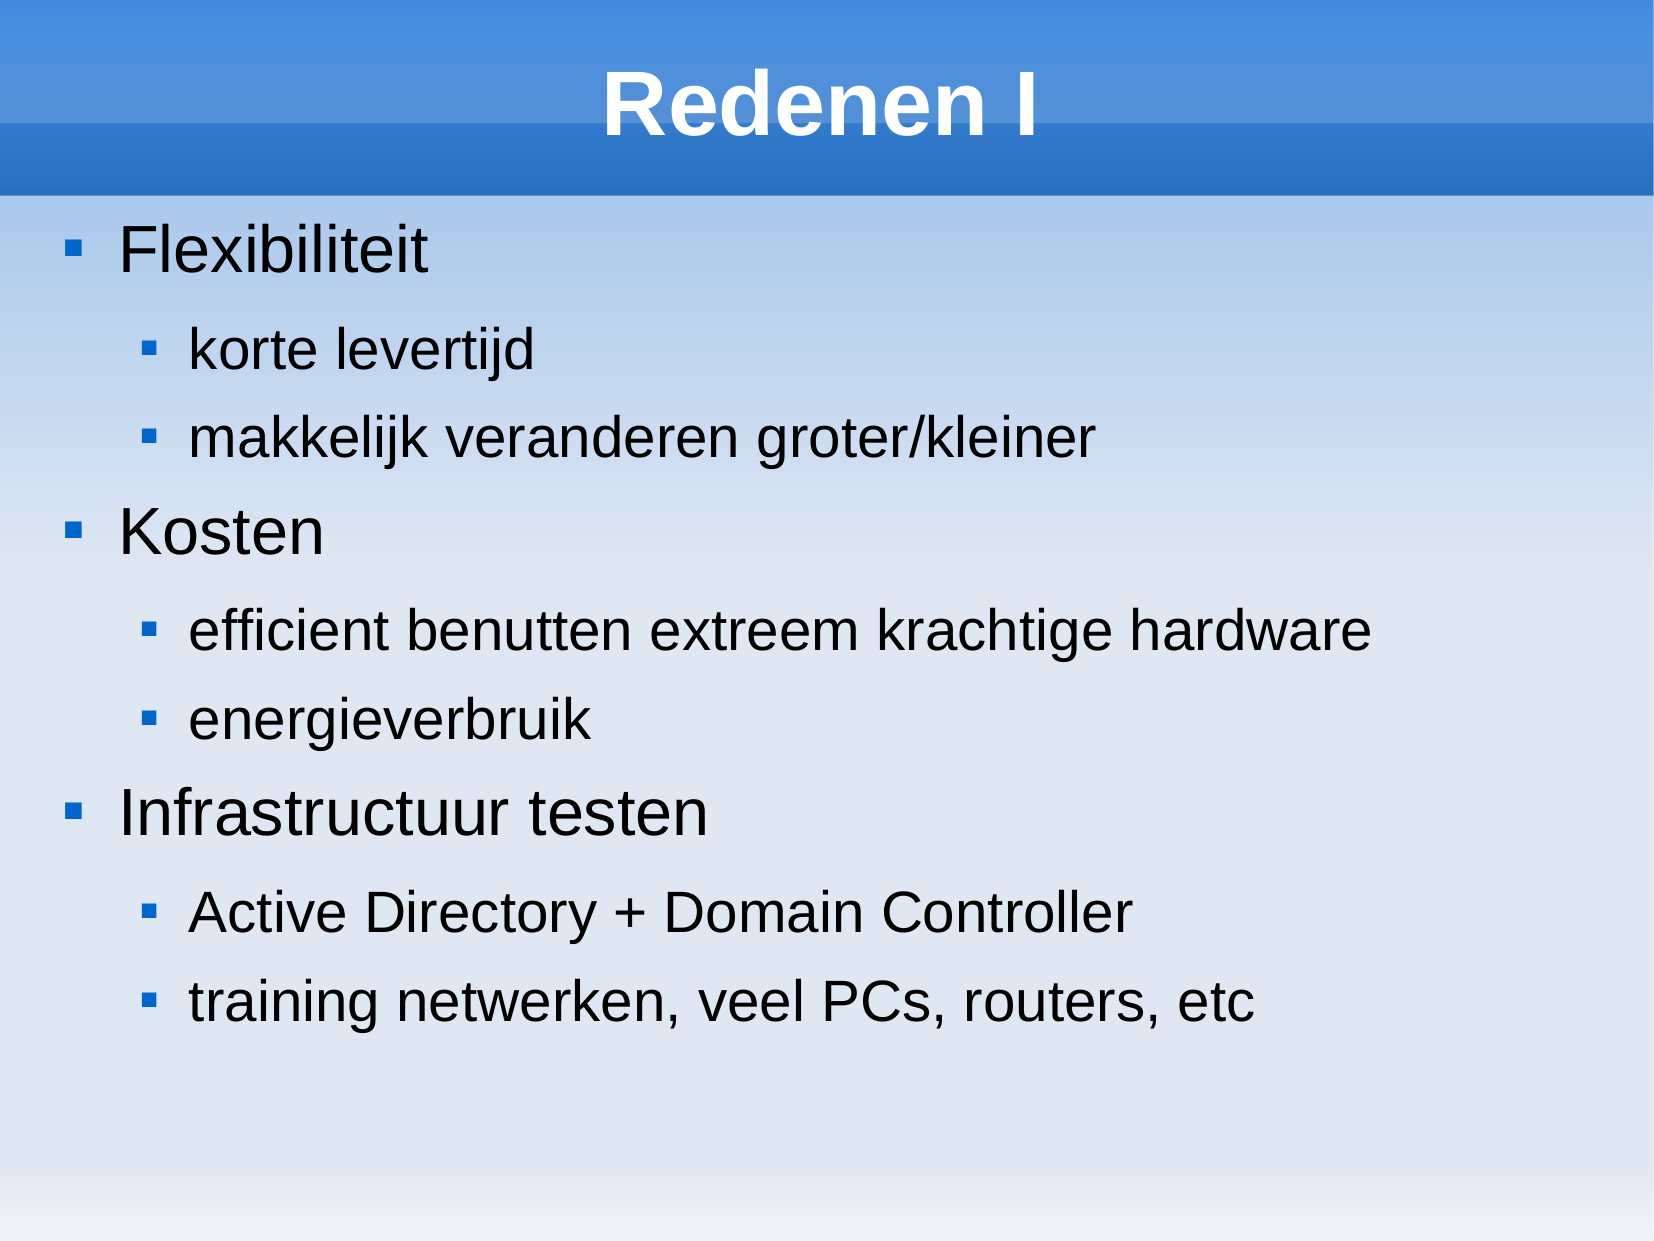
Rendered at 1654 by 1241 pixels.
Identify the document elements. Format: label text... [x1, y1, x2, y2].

title Redenen I [76, 7, 1565, 200]
list Flexibiliteit korte levertijd makkelijk veranderen groter/kleiner Kosten efficient benutten extreem krachtige hardware energieverbruik Infrastructuur testen Active Directory + Domain Controller training netwerken, veel PCs, routers, etc [47, 212, 1536, 1132]
picture [0, 0, 1654, 1241]
